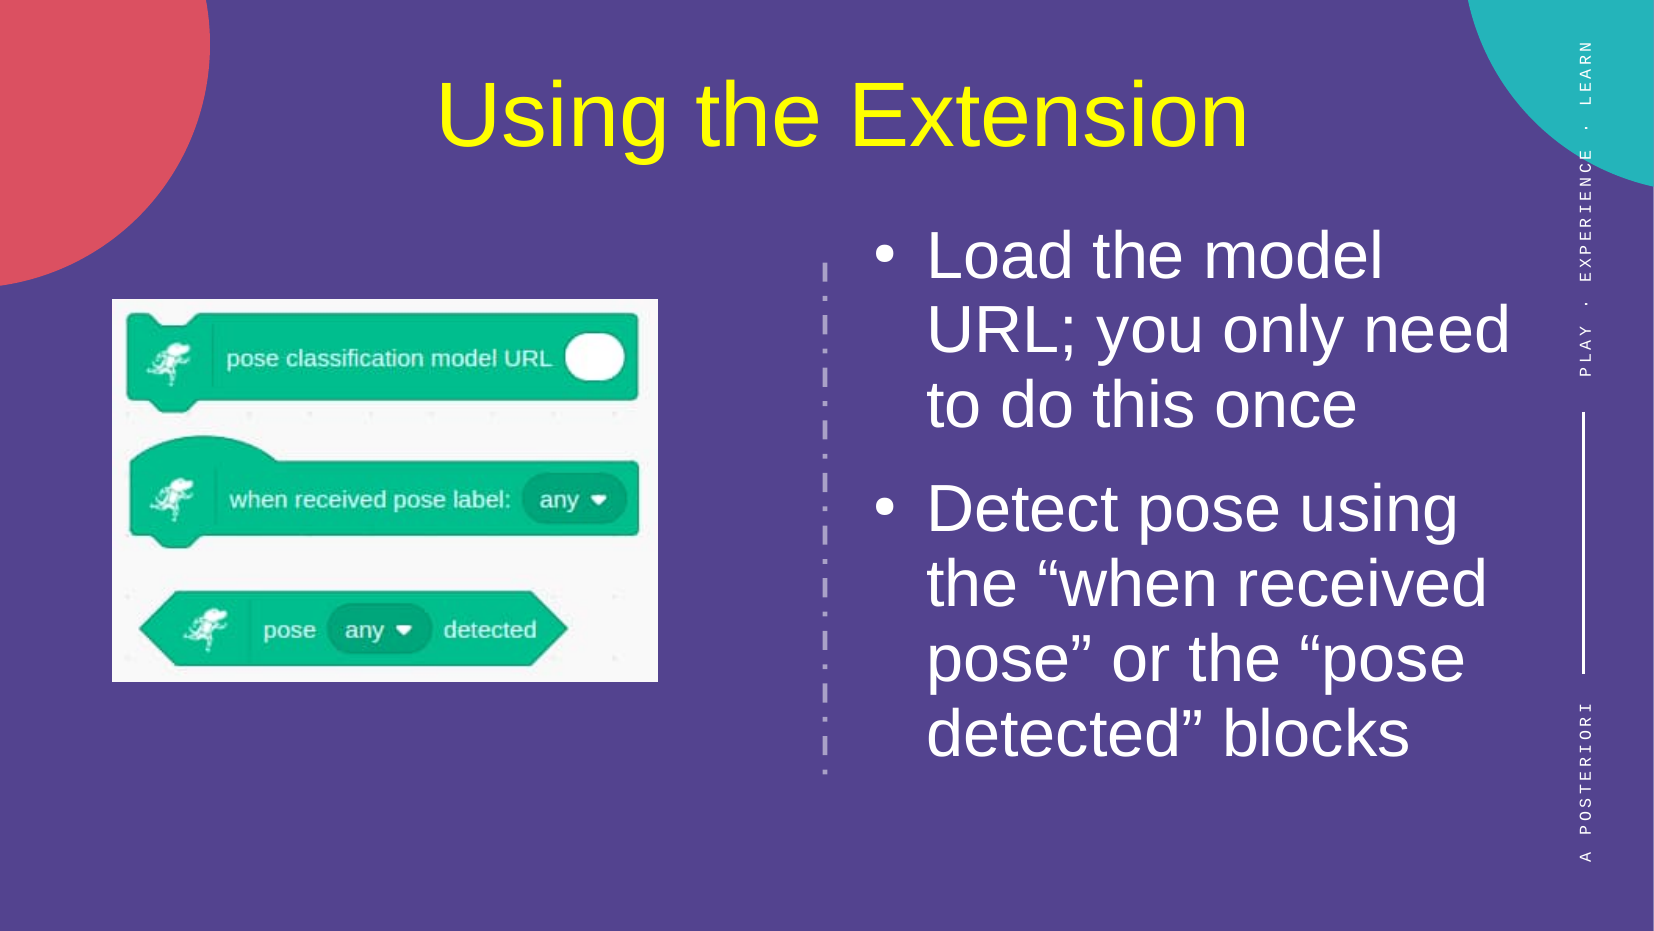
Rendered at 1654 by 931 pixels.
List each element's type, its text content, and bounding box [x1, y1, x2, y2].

list Load the model URL; you only need to do this once Detect pose using the “when received pose” or the “pose detected” blocks [855, 217, 1544, 826]
title Using the Extension [187, 37, 1501, 193]
picture [112, 299, 658, 682]
